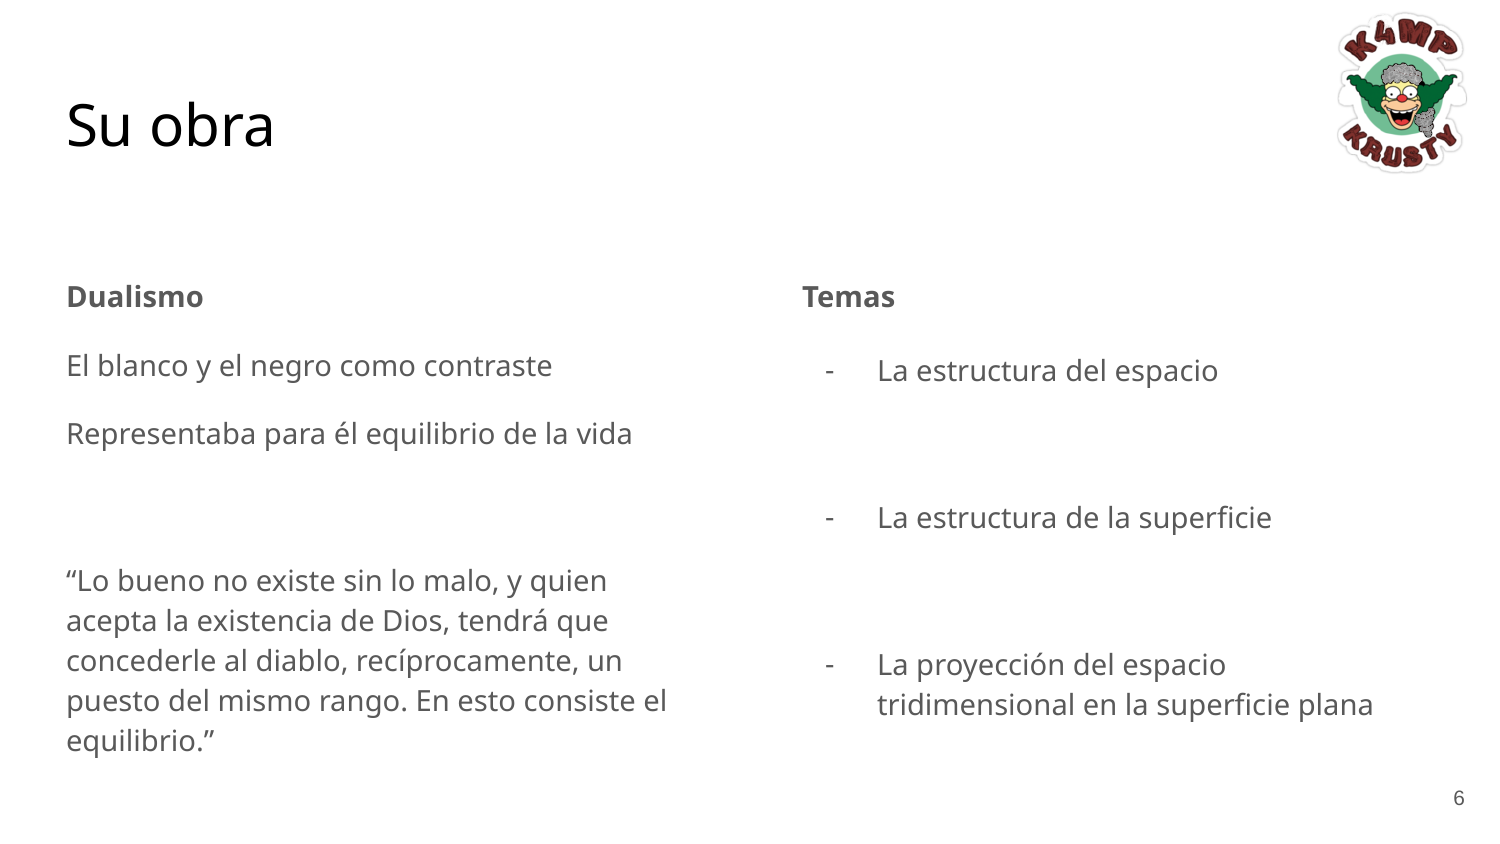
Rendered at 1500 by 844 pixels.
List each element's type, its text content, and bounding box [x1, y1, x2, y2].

title Su obra [51, 72, 1449, 167]
picture [1316, 10, 1488, 175]
list Temas La estructura del espacio La estructura de la superficie La proyección del espacio tridimensional en la superficie plana [787, 258, 1444, 819]
slide_number 1 [1389, 764, 1480, 830]
list Dualismo El blanco y el negro como contraste Representaba para él equilibrio de la vida “Lo bueno no existe sin lo malo, y quien acepta la existencia de Dios, tendrá que concederle al diablo, recíprocamente, un puesto del mismo rango. En esto consiste el equilibrio.” [51, 258, 708, 819]
